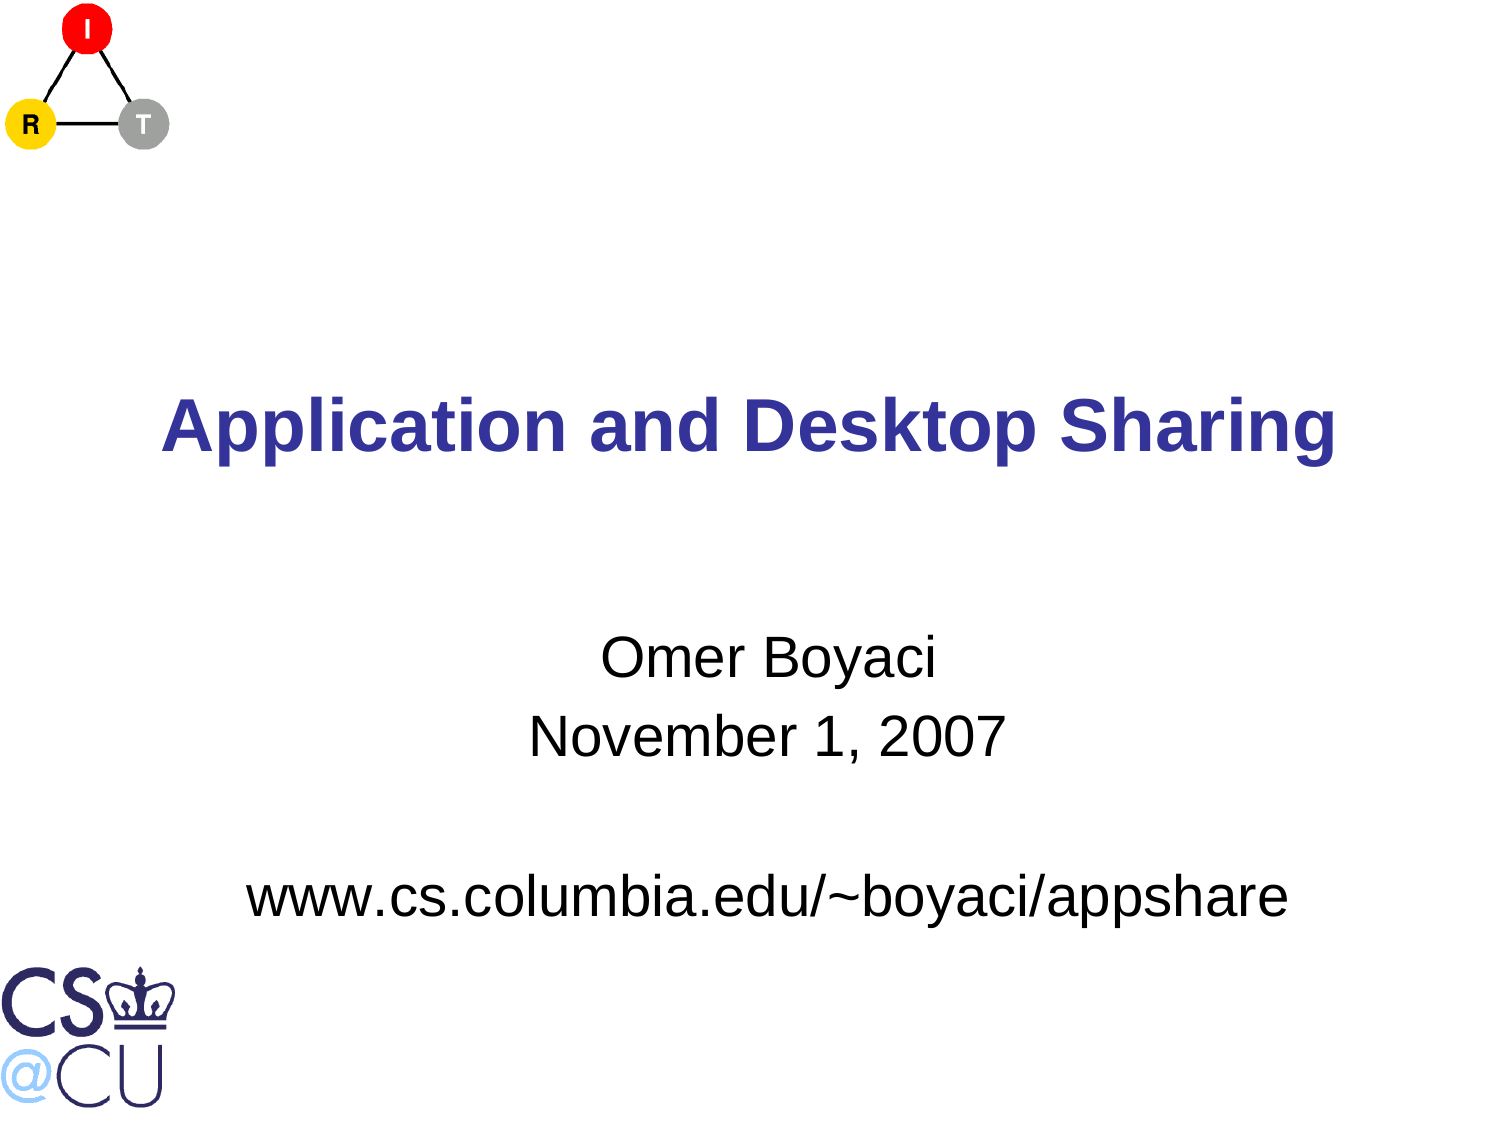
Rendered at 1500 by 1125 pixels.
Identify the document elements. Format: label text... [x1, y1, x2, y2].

title Application and Desktop Sharing [112, 285, 1388, 549]
picture [0, 0, 173, 154]
text_box Omer Boyaci November 1, 2007 www.cs.columbia.edu/~boyaci/appshare [150, 617, 1313, 936]
picture [0, 949, 175, 1125]
